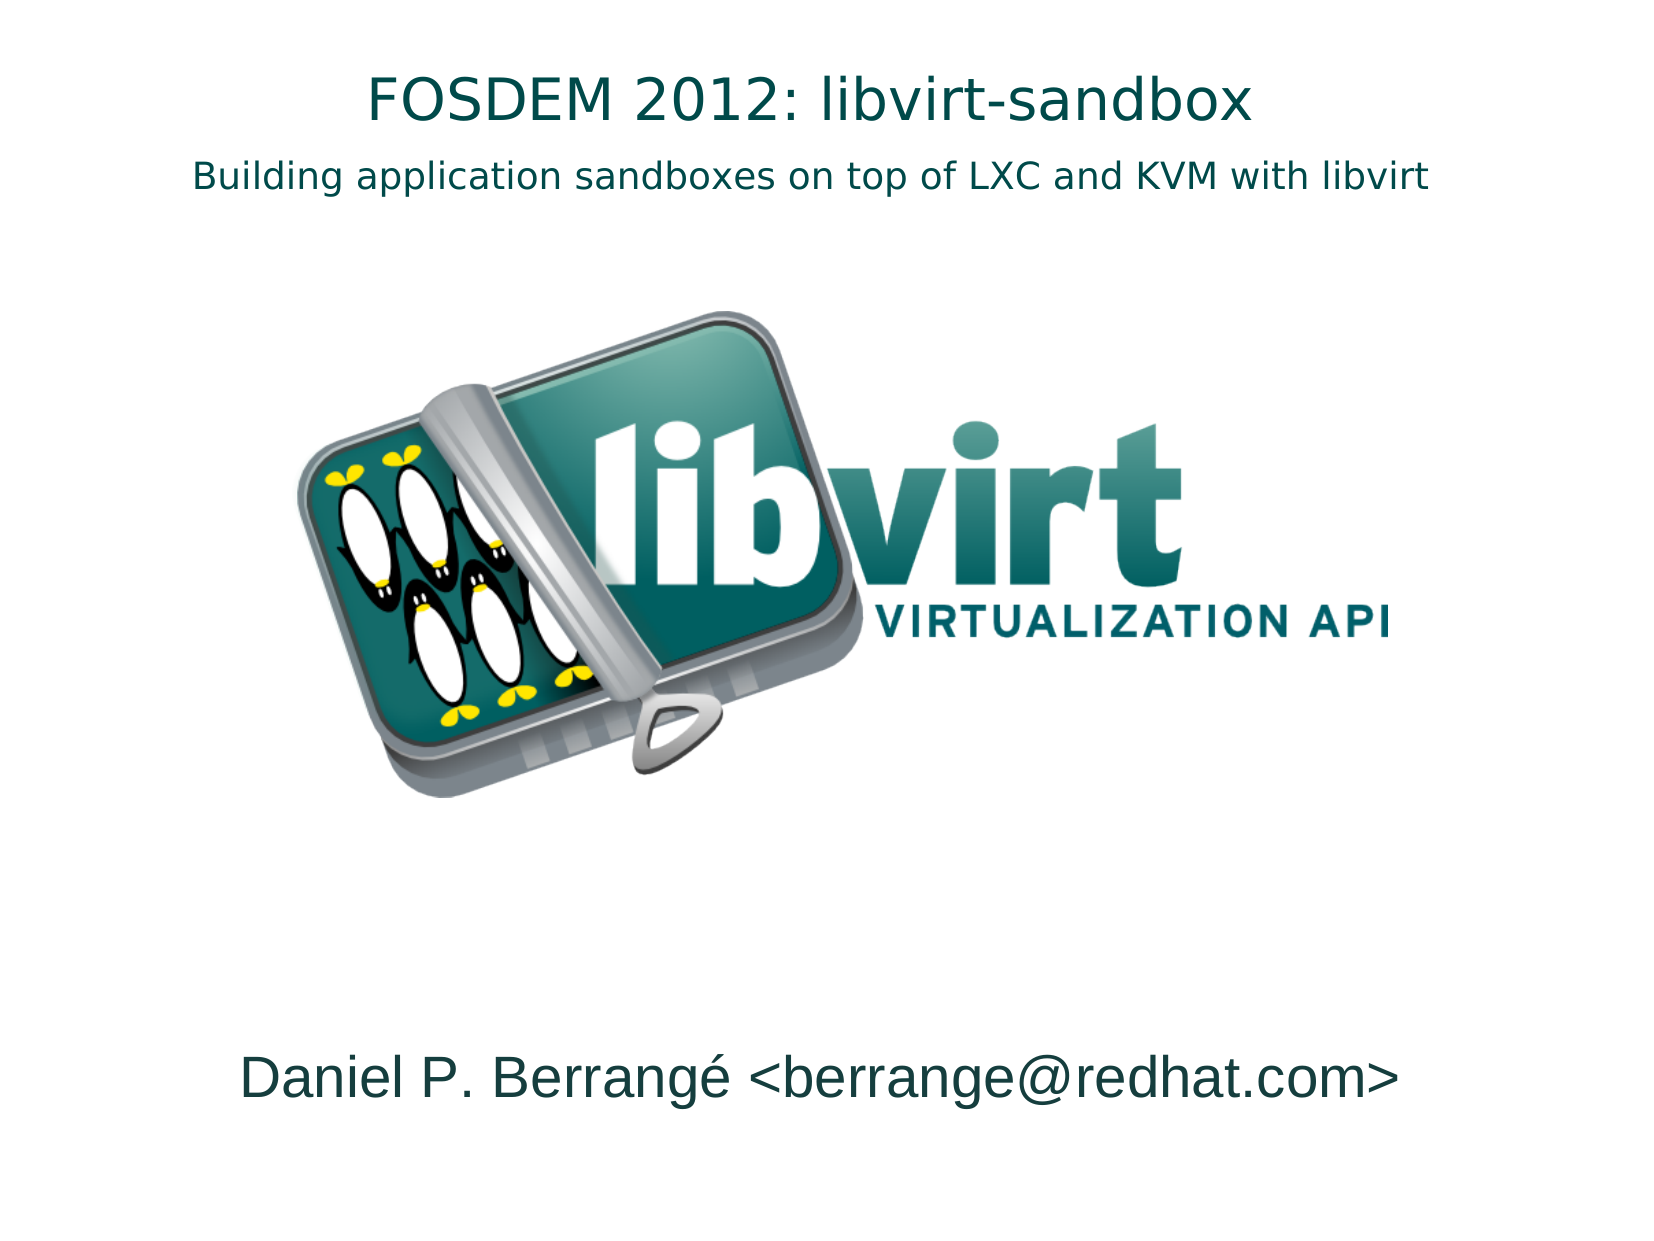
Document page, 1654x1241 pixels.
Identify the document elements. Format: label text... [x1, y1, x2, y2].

text_box Building application sandboxes on top of LXC and KVM with libvirt [177, 147, 1458, 207]
text_box FOSDEM 2012: libvirt-sandbox [352, 59, 1270, 142]
picture [292, 311, 1388, 798]
title Daniel P. Berrangé <berrange@redhat.com> [76, 974, 1565, 1182]
